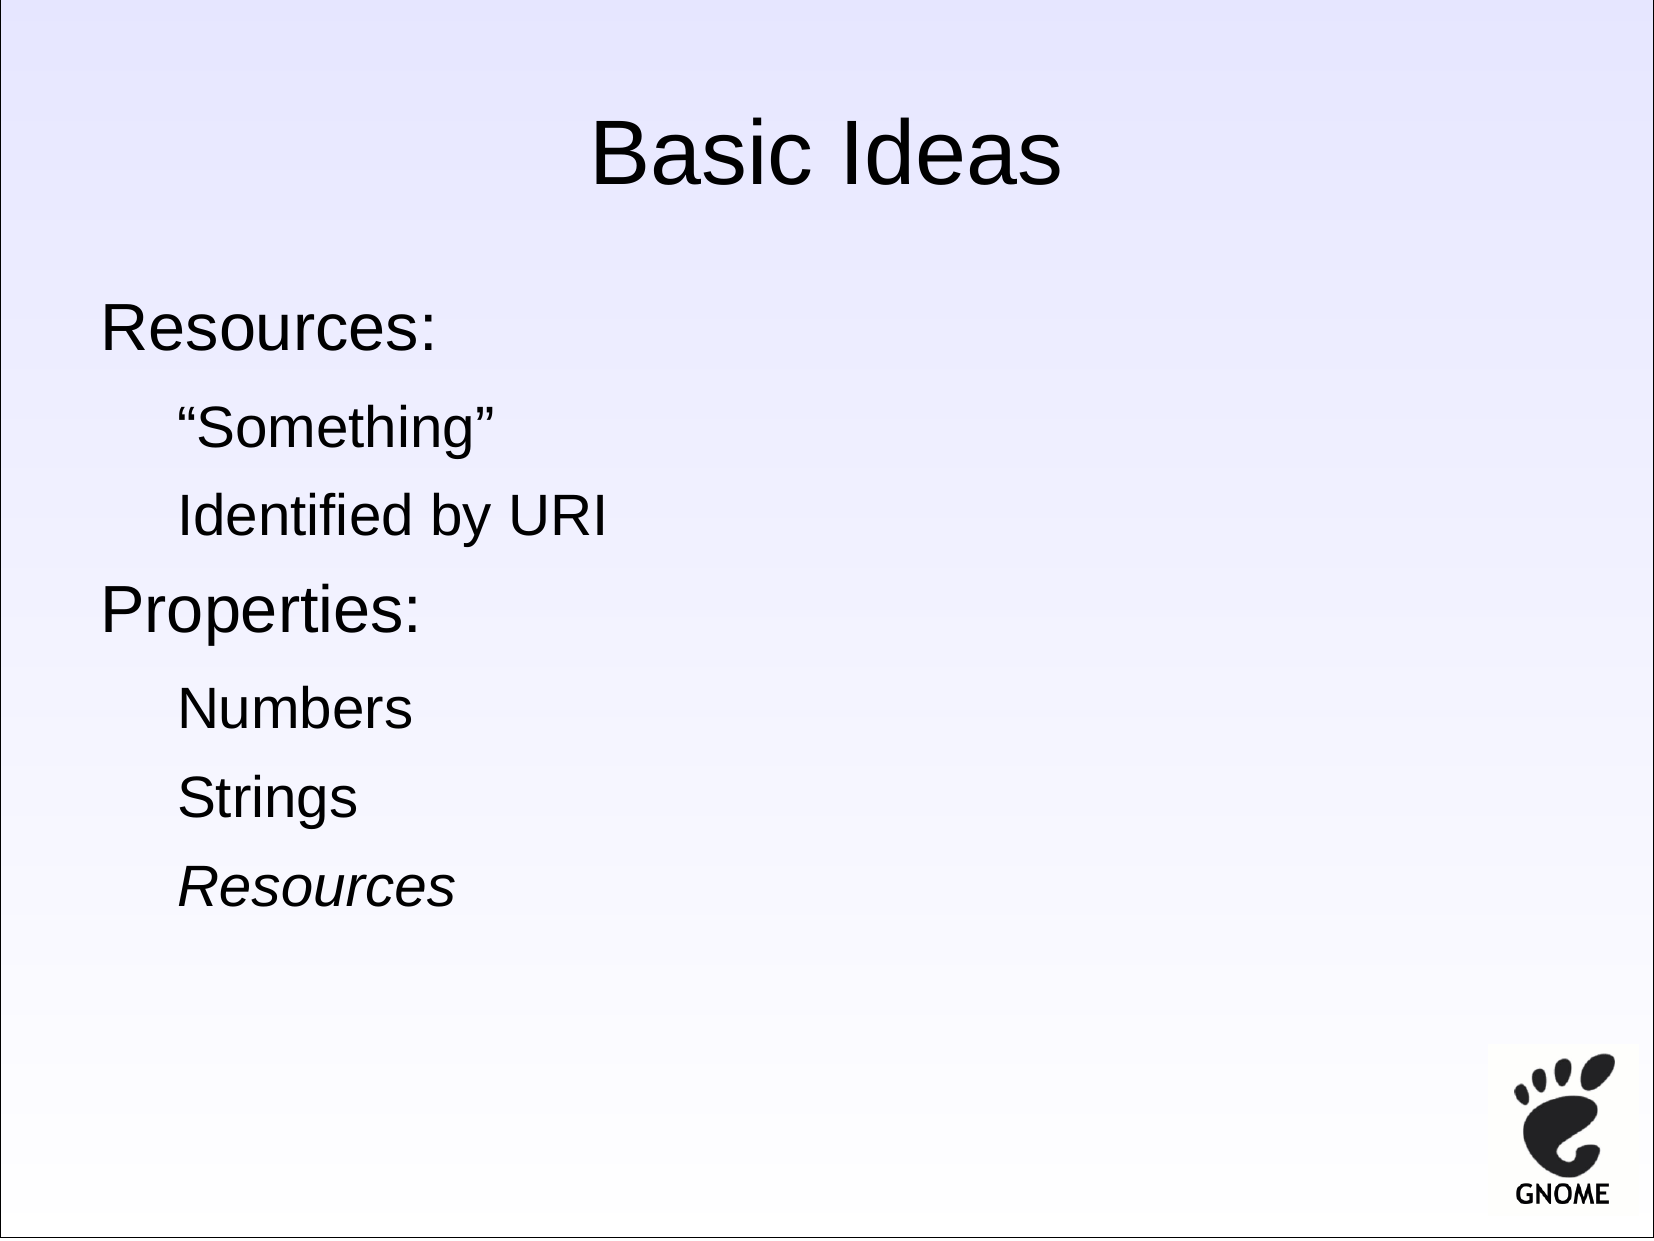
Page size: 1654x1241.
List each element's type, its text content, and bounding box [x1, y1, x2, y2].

picture [1488, 1044, 1639, 1216]
list Resources: “Something” Identified by URI Properties: Numbers Strings Resources [82, 290, 1571, 1094]
title Basic Ideas [82, 49, 1571, 257]
